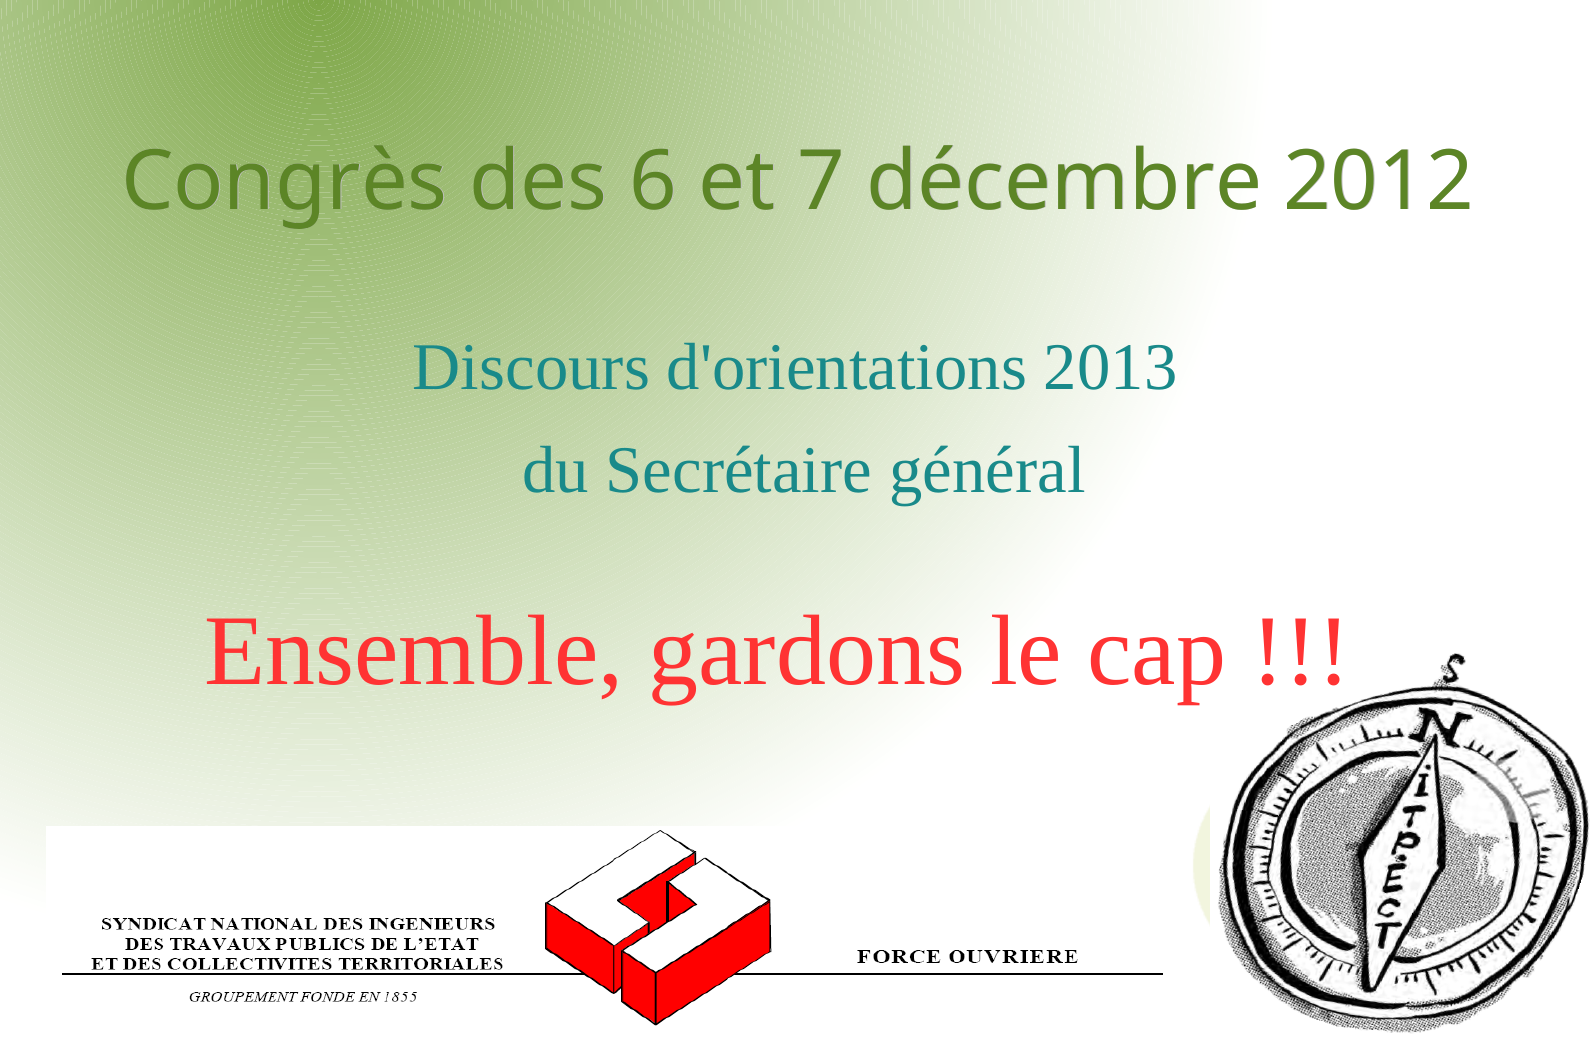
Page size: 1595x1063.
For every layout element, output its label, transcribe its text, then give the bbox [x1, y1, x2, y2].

picture [46, 649, 1595, 1038]
list Discours d'orientations 2013 du Secrétaire général [114, 265, 1477, 532]
title Congrès des 6 et 7 décembre 2012 [117, 88, 1479, 266]
list Ensemble, gardons le cap !!! [88, 531, 1451, 768]
